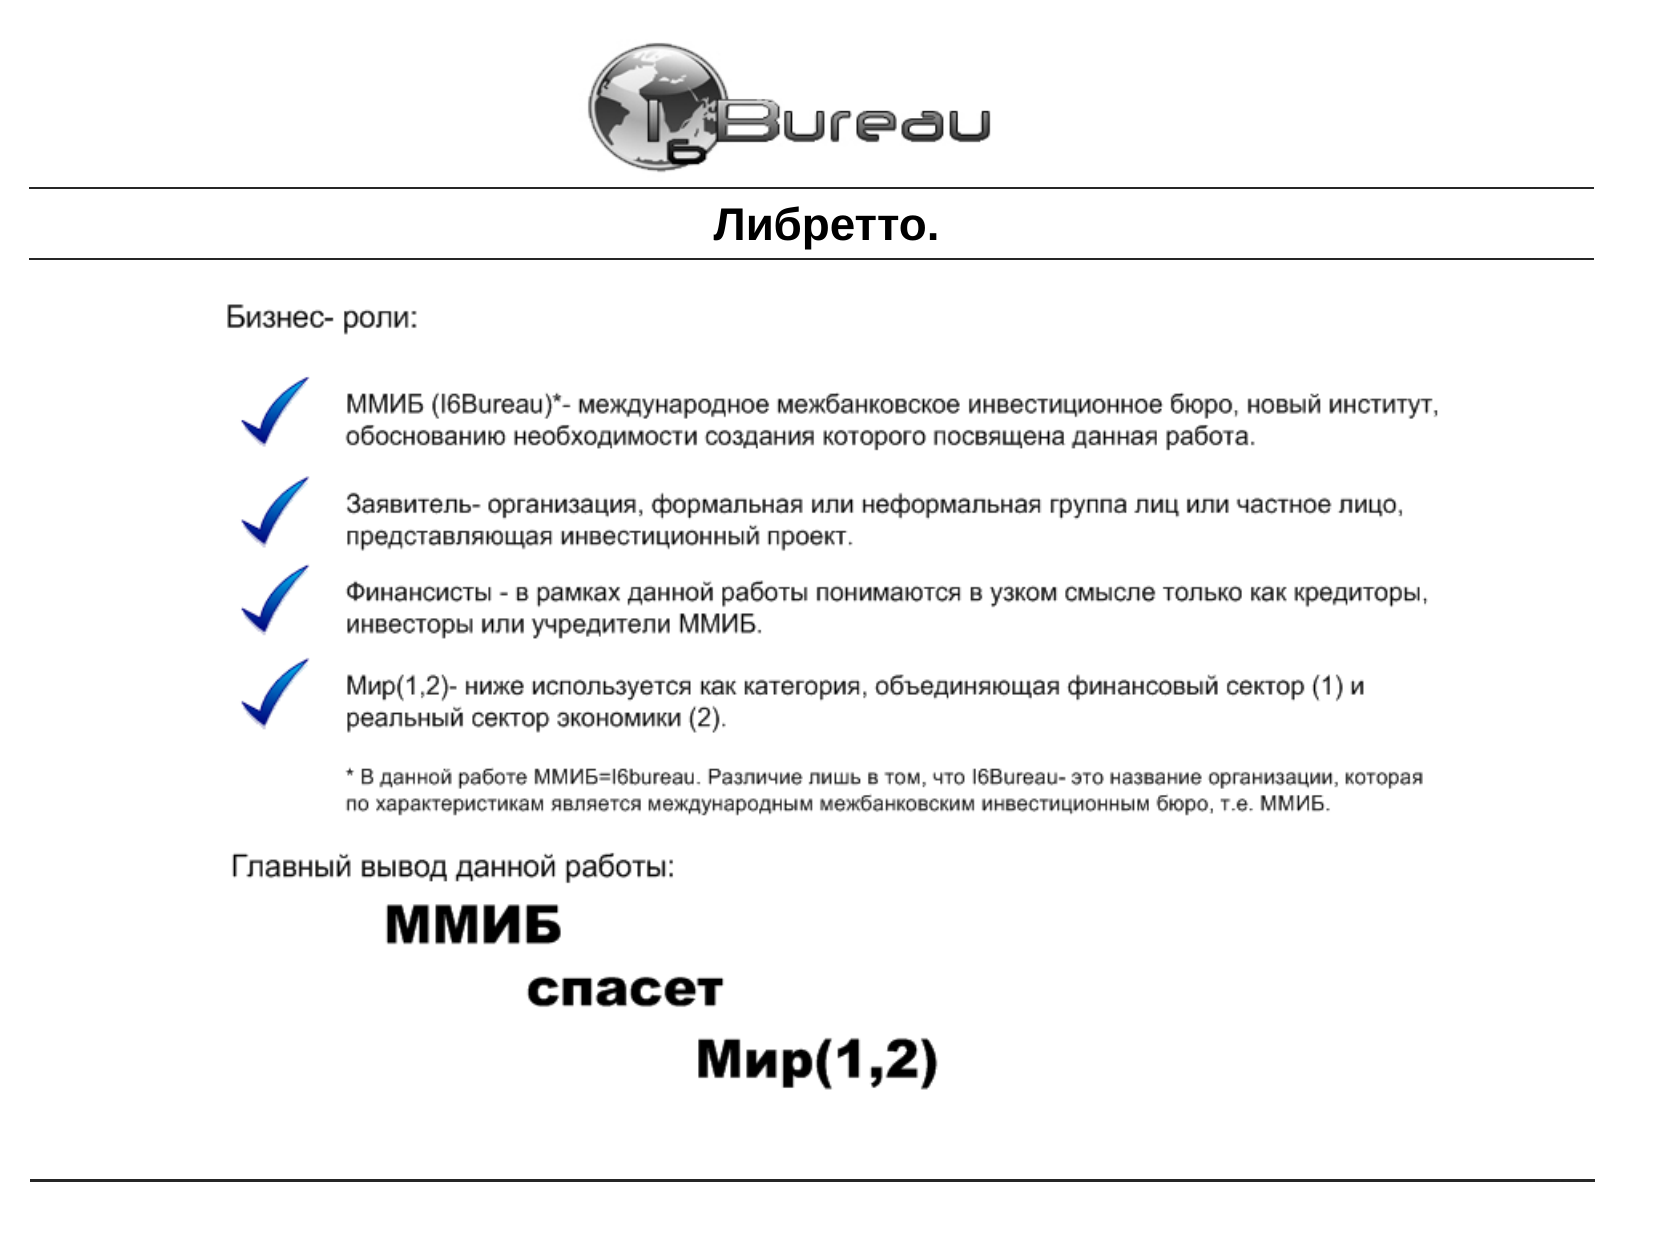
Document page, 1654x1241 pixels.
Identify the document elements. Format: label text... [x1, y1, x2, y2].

title Либретто. [59, 165, 1595, 284]
picture [566, 5, 1040, 165]
picture [226, 295, 1447, 1093]
